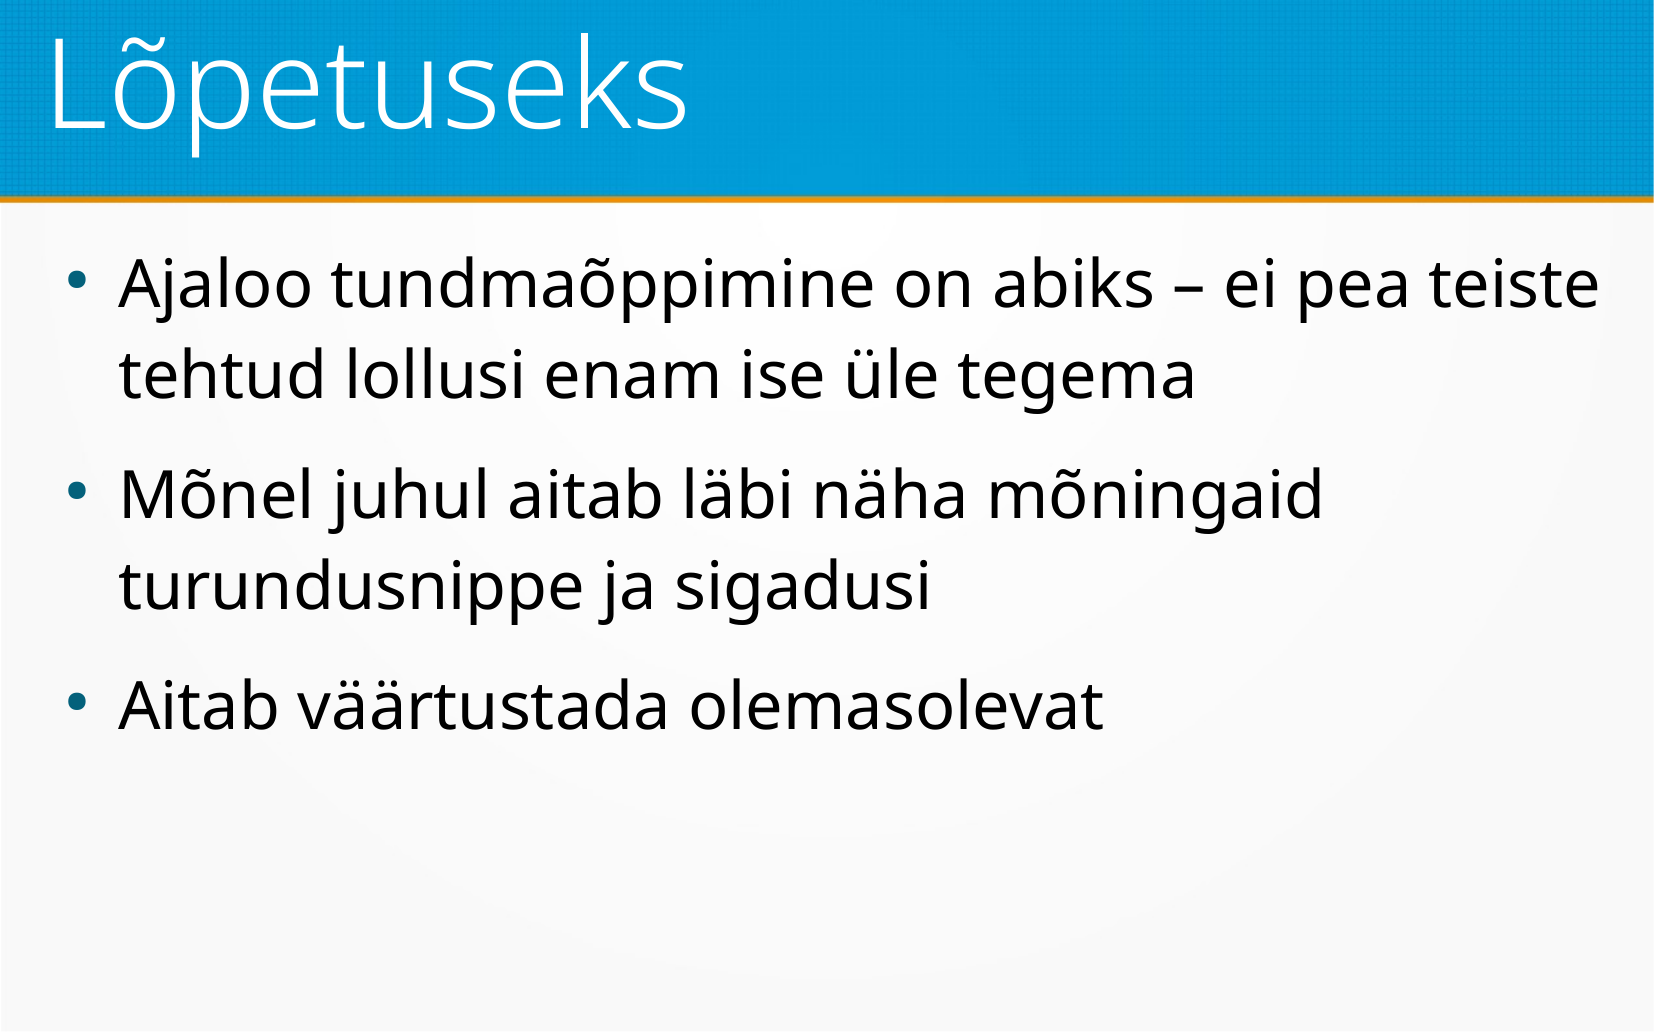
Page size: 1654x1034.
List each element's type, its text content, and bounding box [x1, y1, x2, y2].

title Lõpetuseks [43, 0, 1619, 166]
list Ajaloo tundmaõppimine on abiks – ei pea teiste tehtud lollusi enam ise üle tegema Mõnel juhul aitab läbi näha mõningaid turundusnippe ja sigadusi Aitab väärtustada olemasolevat [47, 236, 1607, 1002]
picture [0, 195, 1654, 1034]
